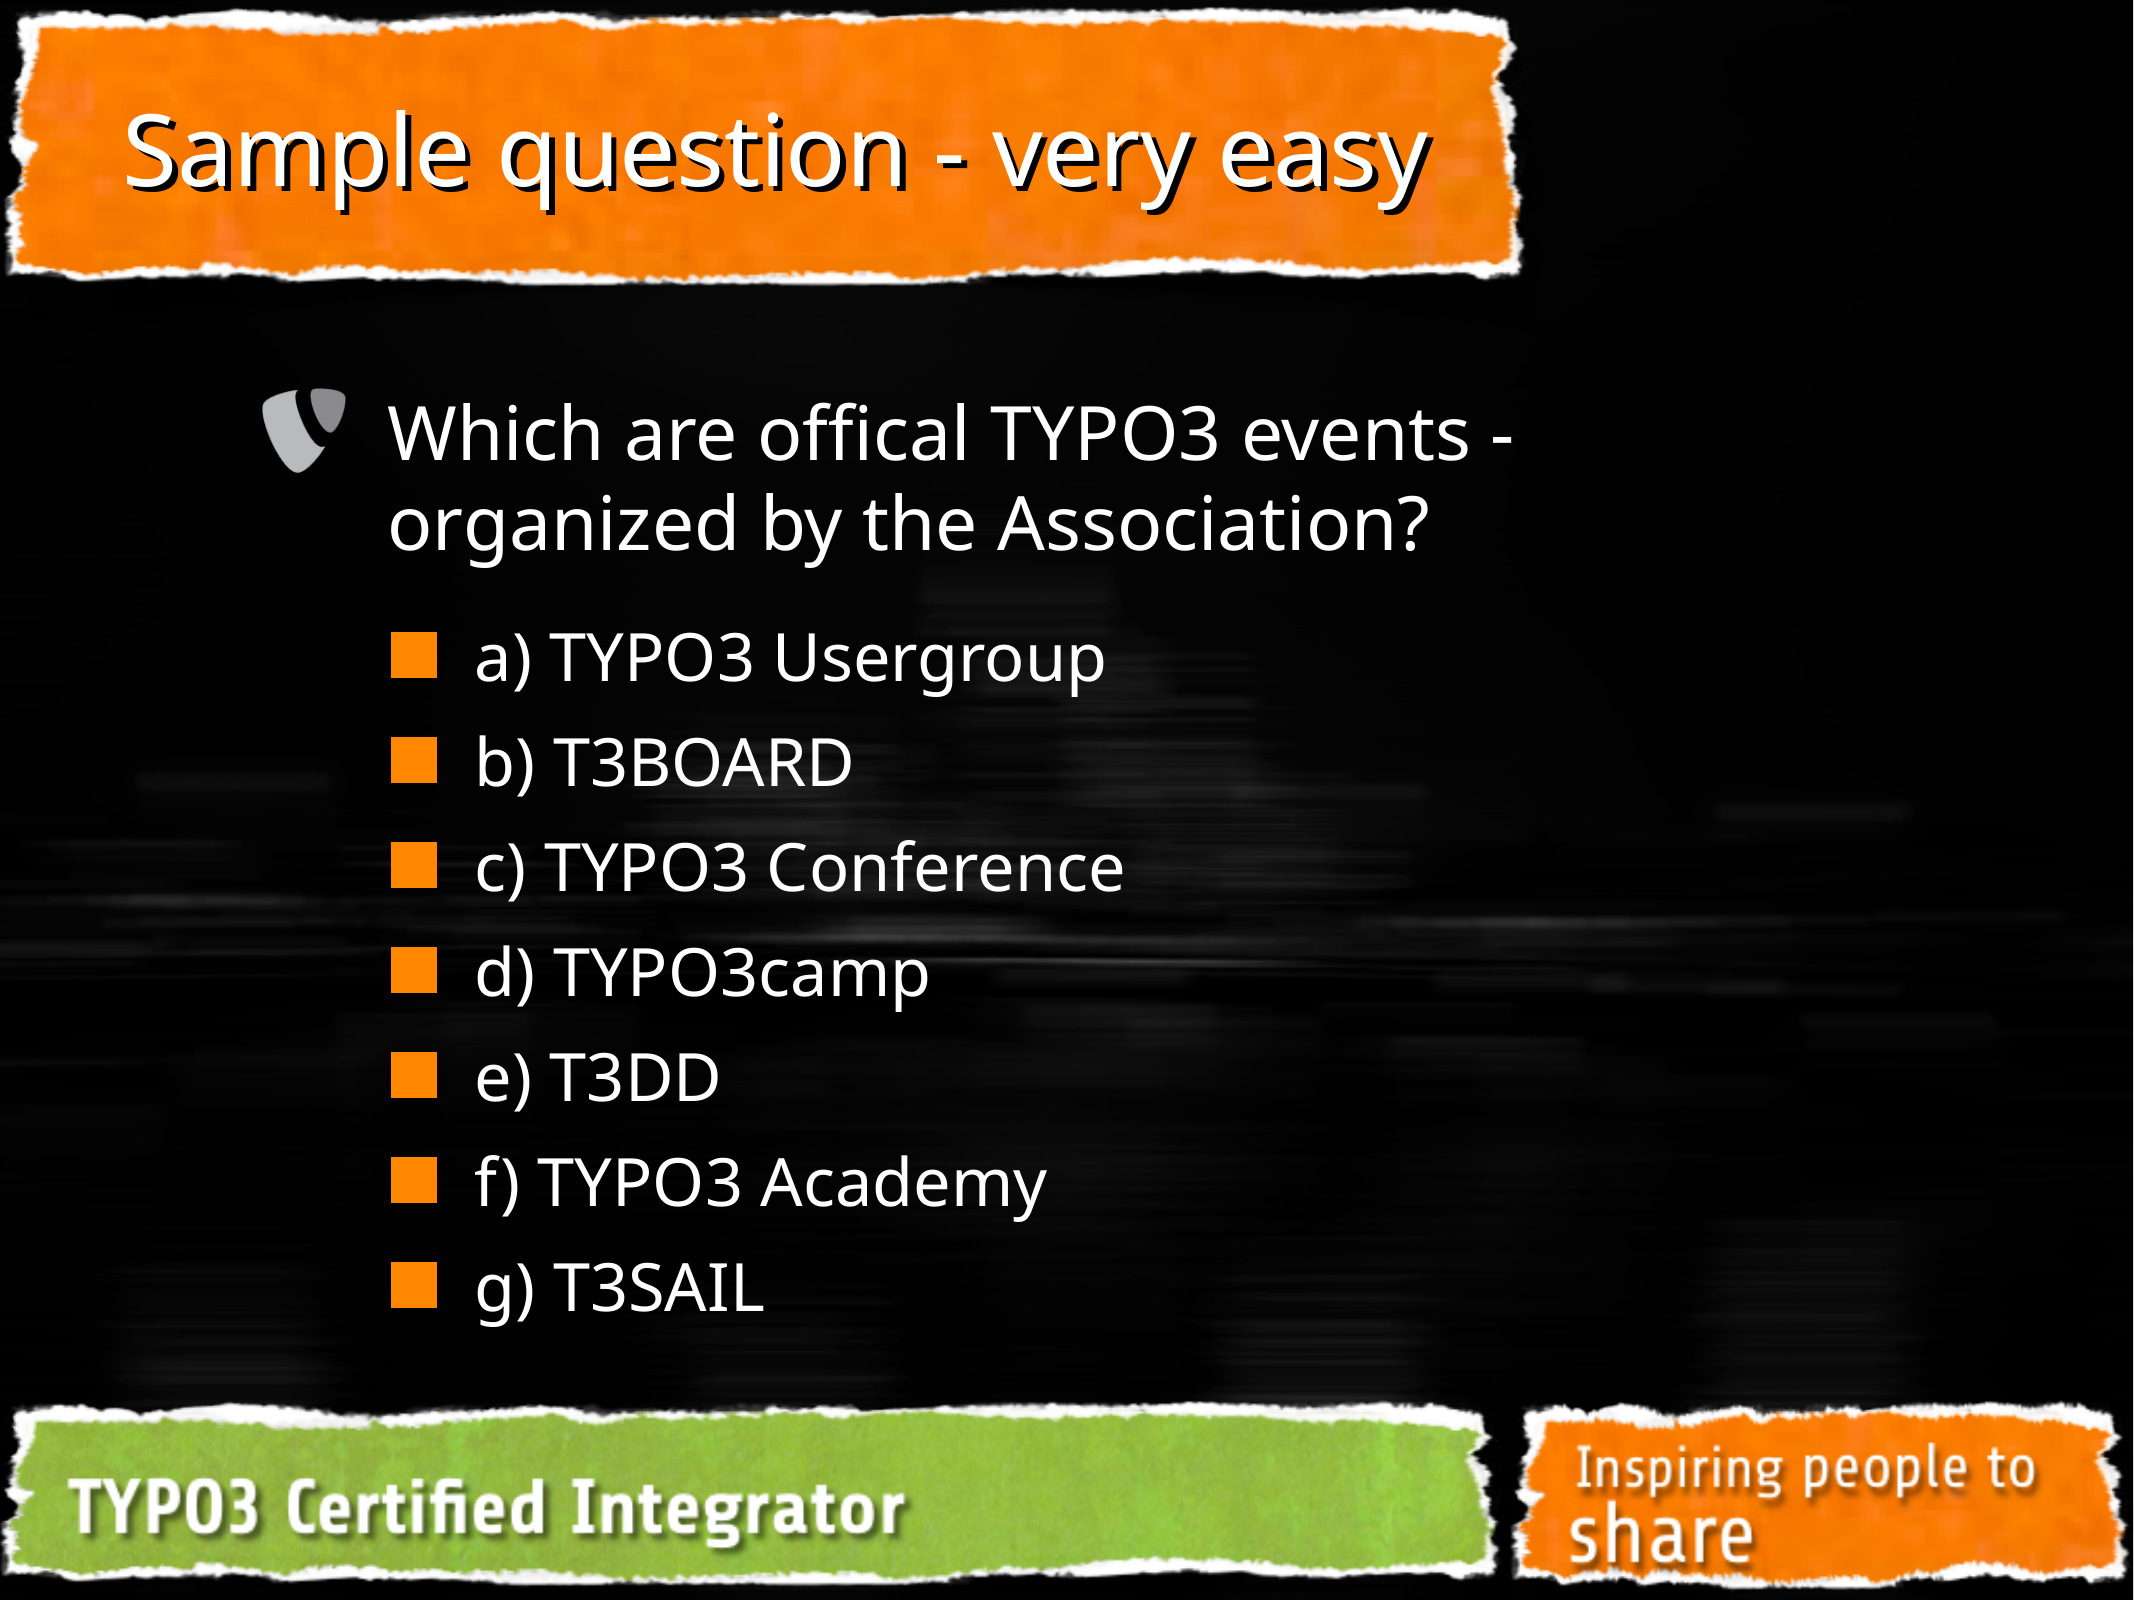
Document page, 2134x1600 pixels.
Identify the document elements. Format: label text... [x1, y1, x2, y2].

list Which are offical TYPO3 events - organized by the Association? a) TYPO3 Usergroup b) T3BOARD c) TYPO3 Conference d) TYPO3camp e) T3DD f) TYPO3 Academy g) T3SAIL [156, 331, 2046, 1380]
picture [0, 0, 2134, 1600]
title Sample question - very easy [114, 74, 1453, 215]
